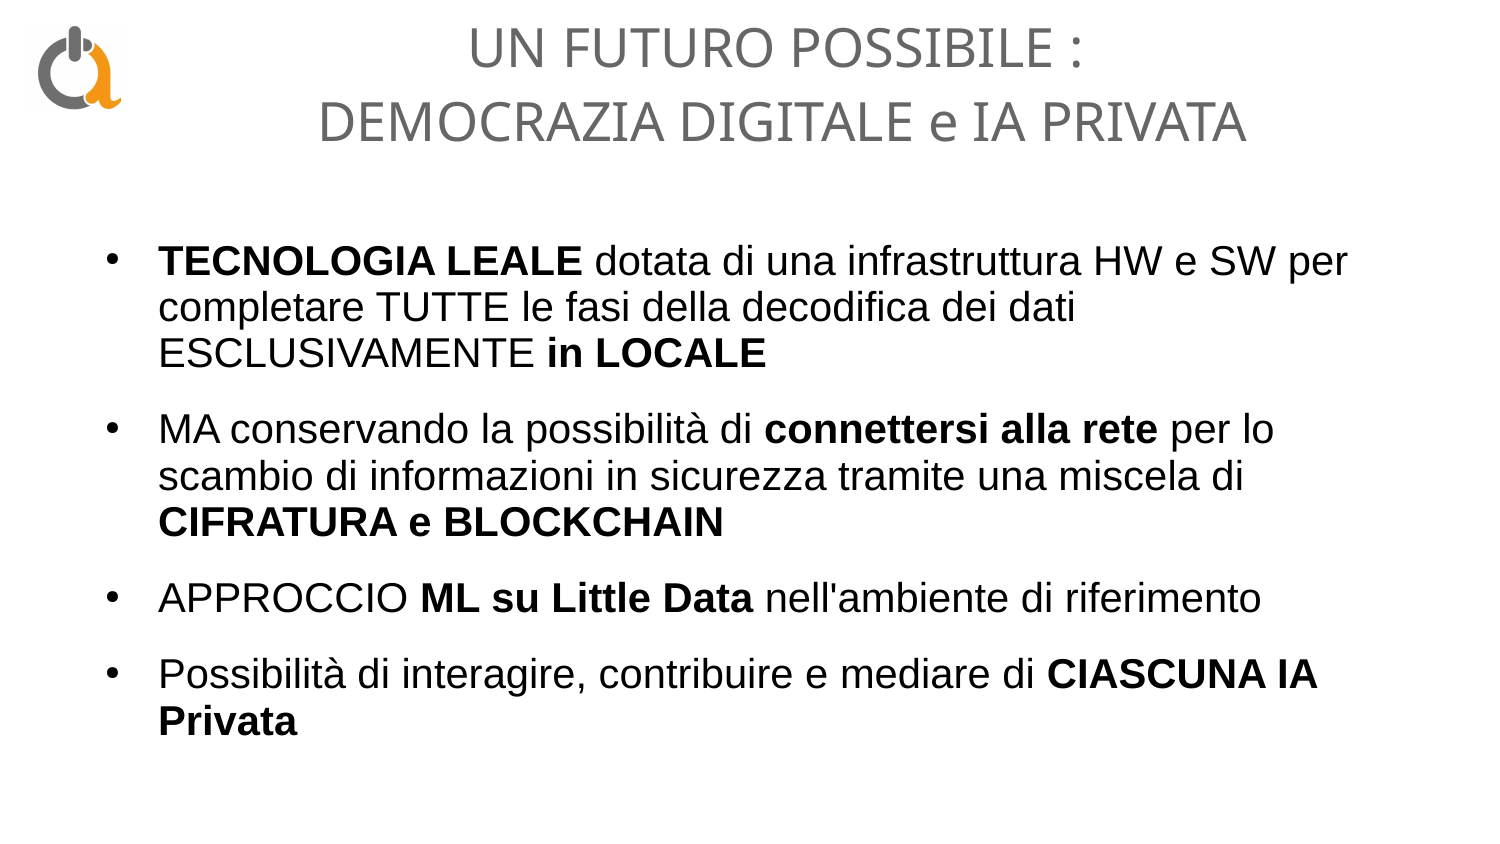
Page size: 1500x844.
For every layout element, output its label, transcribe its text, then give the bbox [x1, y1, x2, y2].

list TECNOLOGIA LEALE dotata di una infrastruttura HW e SW per completare TUTTE le fasi della decodifica dei dati ESCLUSIVAMENTE in LOCALE MA conservando la possibilità di connettersi alla rete per lo scambio di informazioni in sicurezza tramite una miscela di CIFRATURA e BLOCKCHAIN APPROCCIO ML su Little Data nell'ambiente di riferimento Possibilità di interagire, contribuire e mediare di CIASCUNA IA Privata [87, 237, 1438, 754]
picture [23, 23, 128, 115]
title UN FUTURO POSSIBILE : DEMOCRAZIA DIGITALE e IA PRIVATA [140, 20, 1425, 147]
